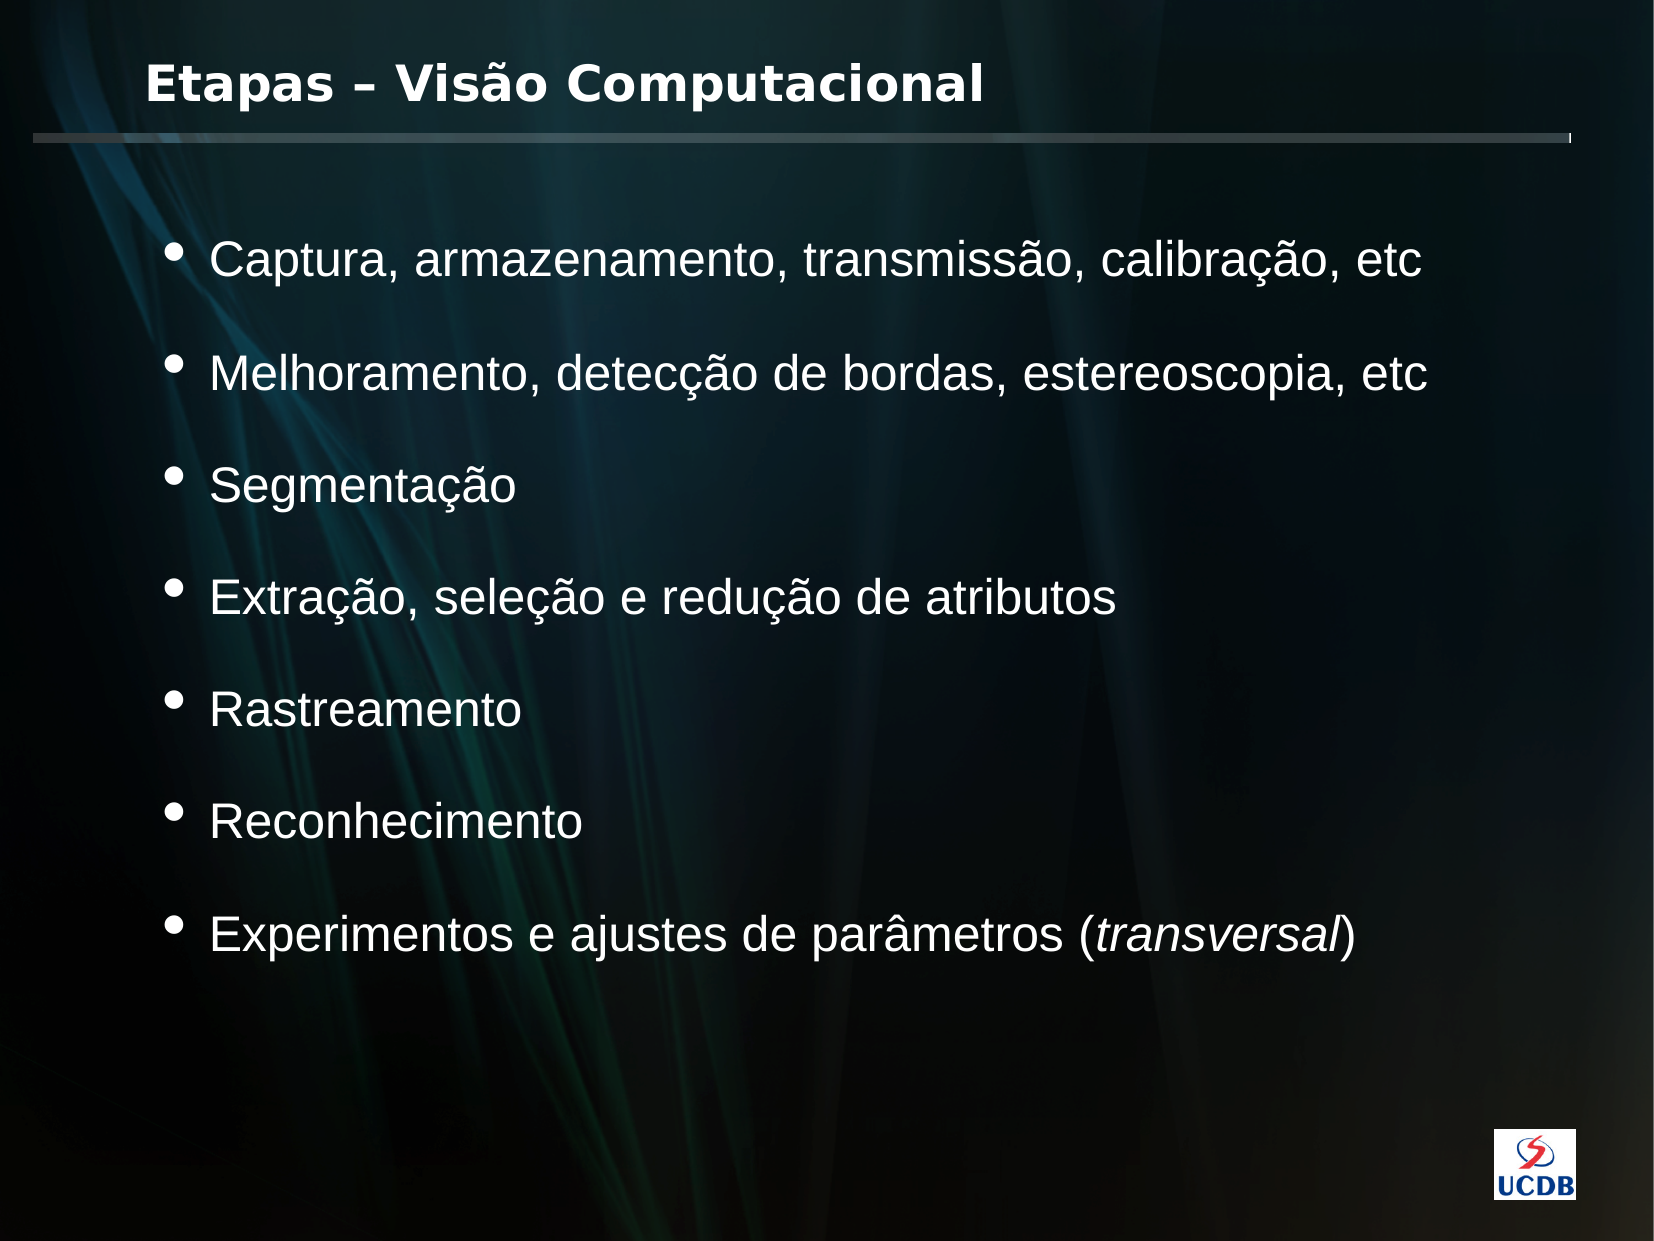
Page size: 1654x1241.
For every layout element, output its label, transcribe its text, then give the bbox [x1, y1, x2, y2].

text_box Etapas – Visão Computacional [129, 45, 1001, 119]
picture [0, 0, 1654, 1241]
text_box Captura, armazenamento, transmissão, calibração, etc Melhoramento, detecção de bordas, estereoscopia, etc Segmentação Extração, seleção e redução de atributos Rastreamento Reconhecimento Experimentos e ajustes de parâmetros (transversal) [149, 225, 1538, 1049]
